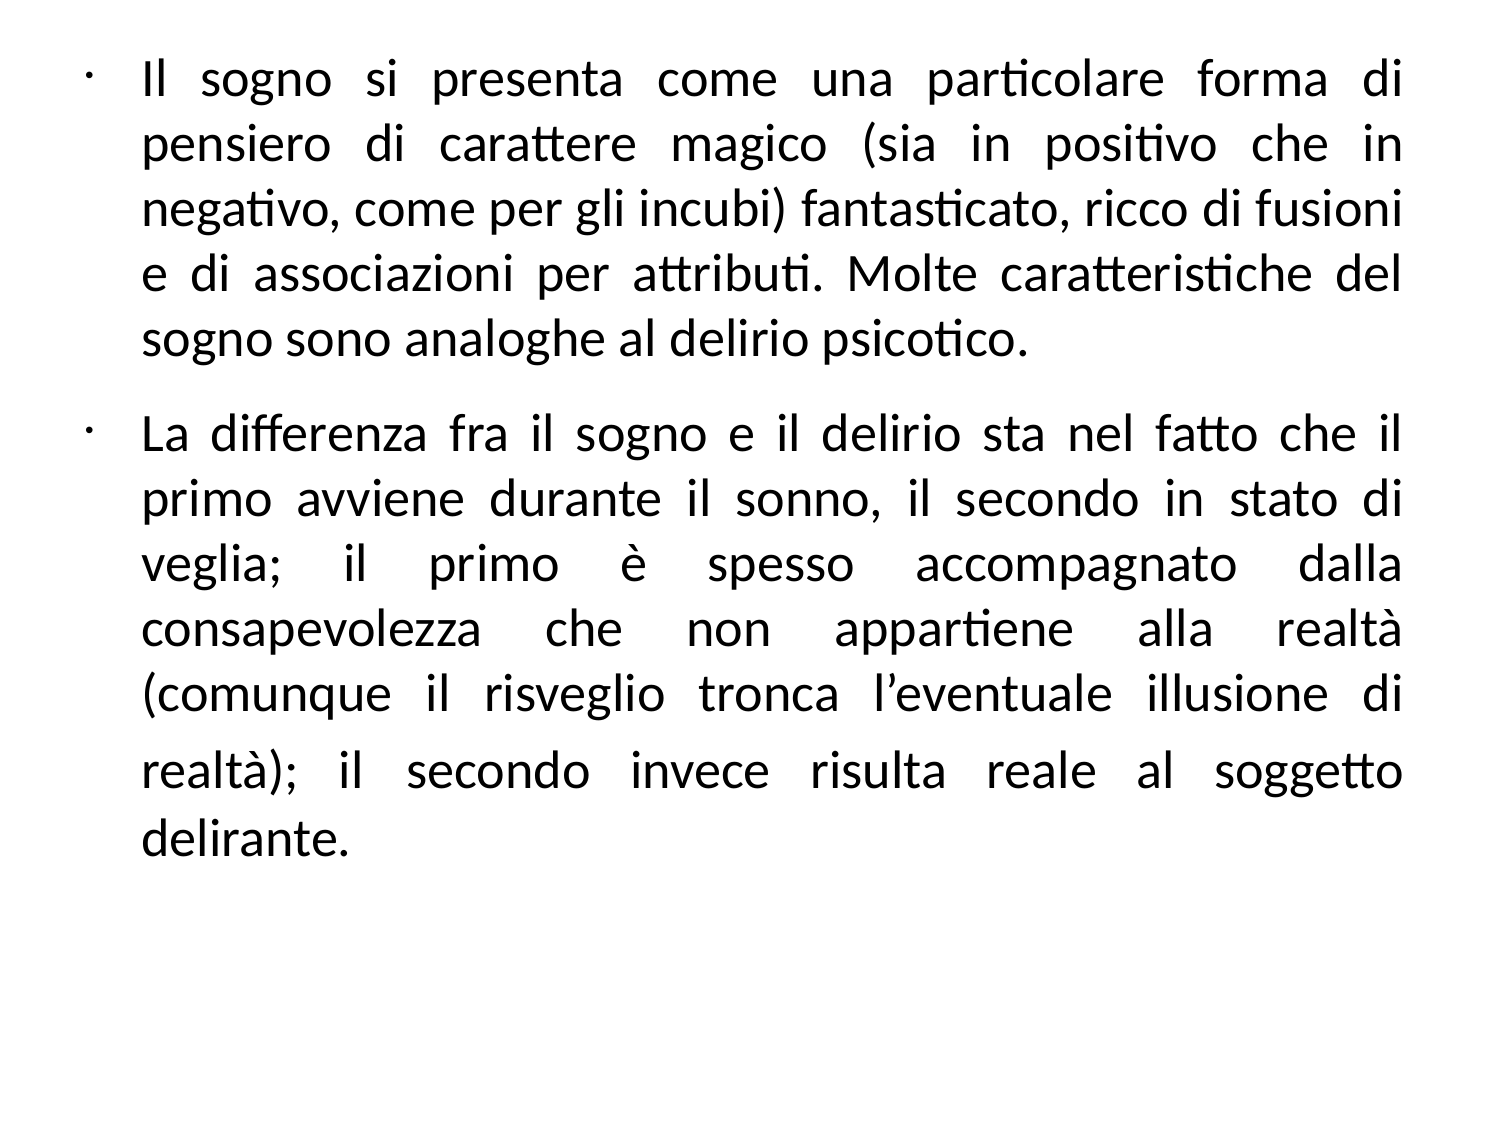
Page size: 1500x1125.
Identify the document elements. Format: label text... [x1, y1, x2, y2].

list Il sogno si presenta come una particolare forma di pensiero di carattere magico (sia in positivo che in negativo, come per gli incubi) fantasticato, ricco di fusioni e di associazioni per attributi. Molte caratteristiche del sogno sono analoghe al delirio psicotico. La differenza fra il sogno e il delirio sta nel fatto che il primo avviene durante il sonno, il secondo in stato di veglia; il primo è spesso accompagnato dalla consapevolezza che non appartiene alla realtà (comunque il risveglio tronca l’eventuale illusione di realtà); il secondo invece risulta reale al soggetto delirante. [70, 35, 1421, 994]
